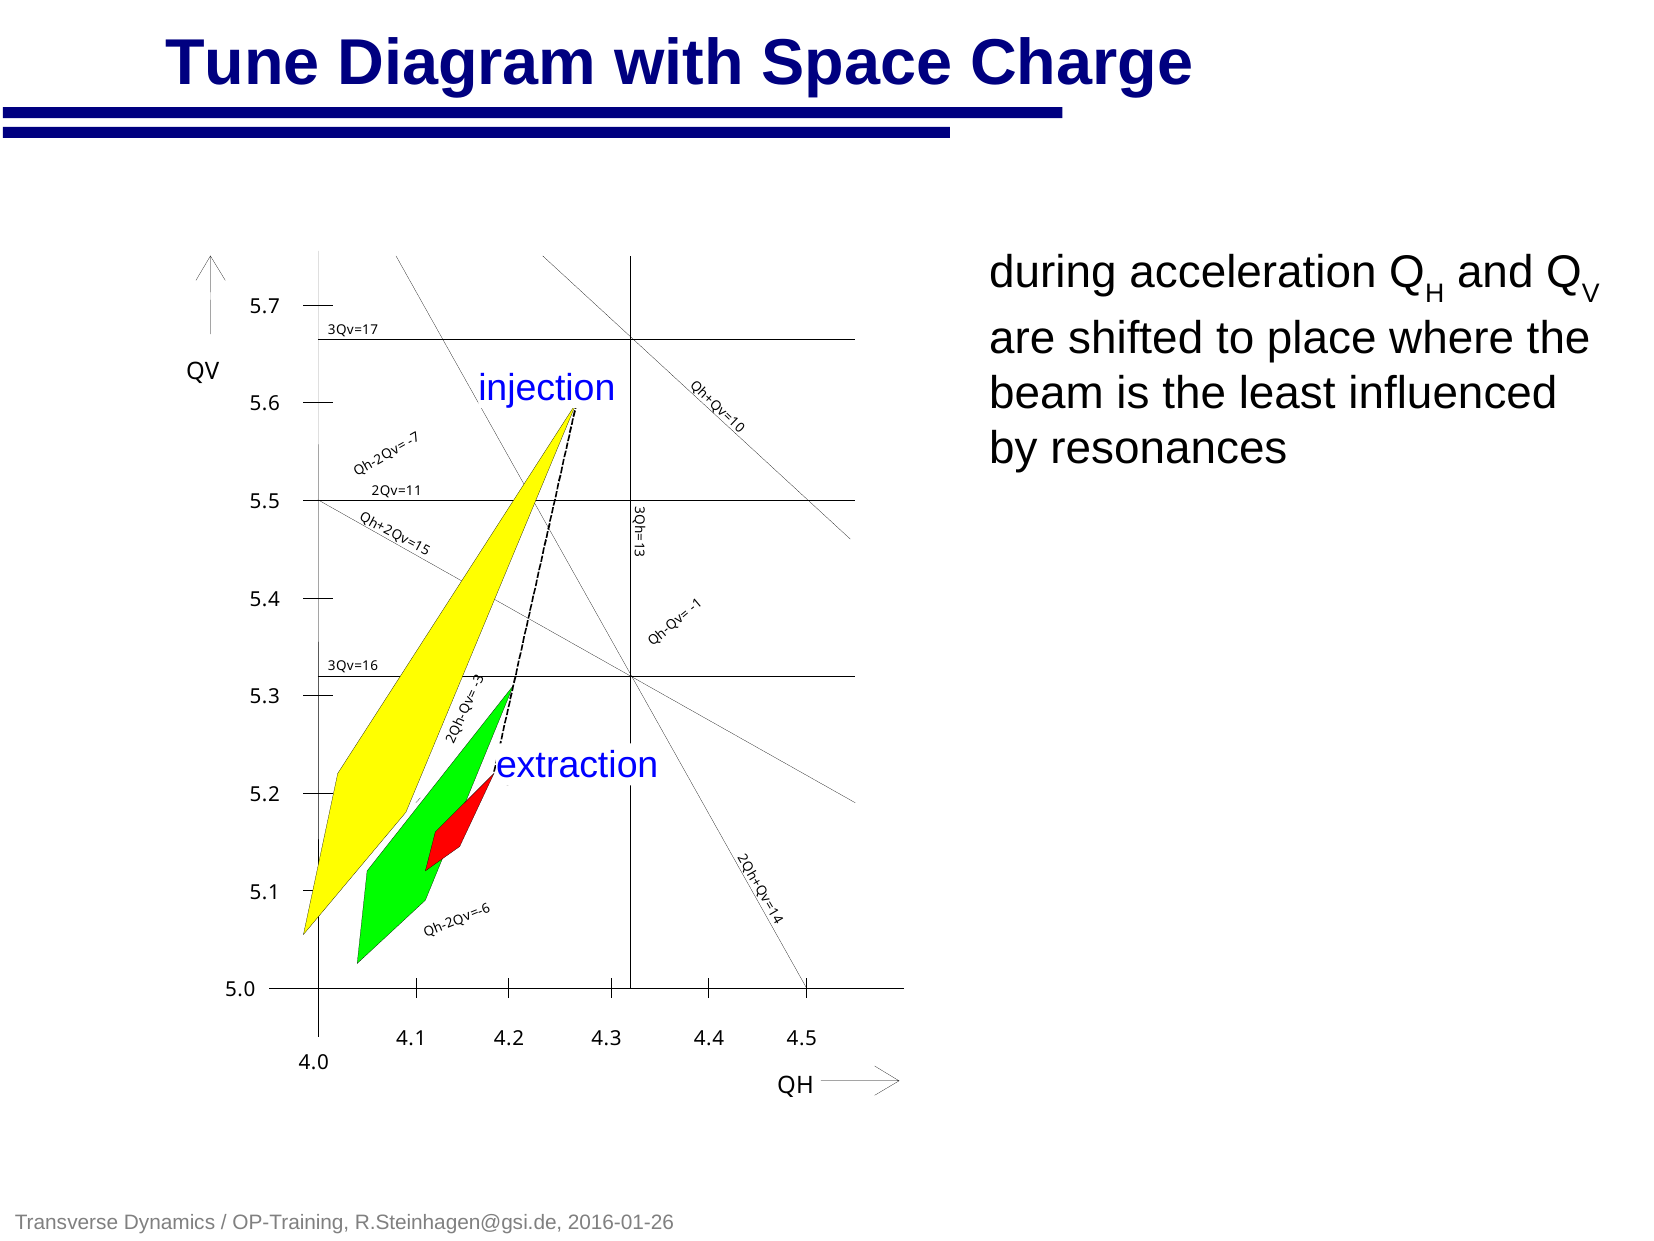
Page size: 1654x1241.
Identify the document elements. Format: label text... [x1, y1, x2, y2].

text_box during acceleration QH and QV are shifted to place where the beam is the least influenced by resonances [974, 234, 1622, 481]
text_box injection [478, 366, 621, 409]
title Tune Diagram with Space Charge [165, 0, 1323, 124]
text_box extraction [496, 743, 662, 786]
picture [186, 250, 905, 1097]
